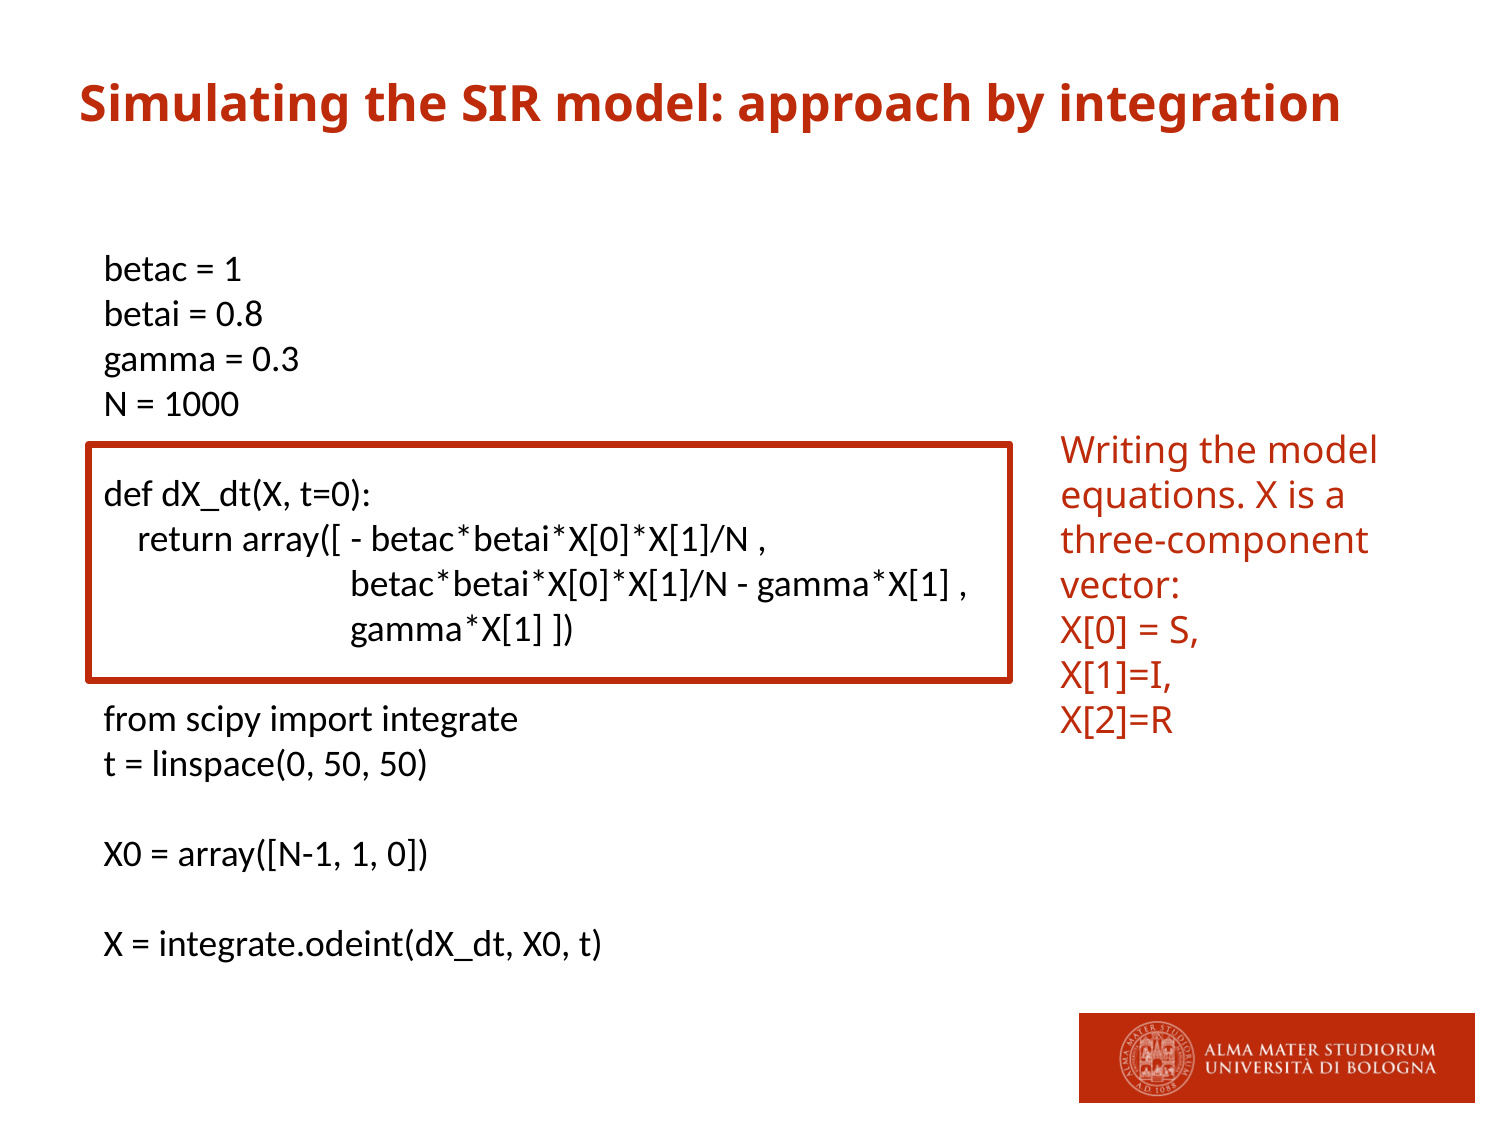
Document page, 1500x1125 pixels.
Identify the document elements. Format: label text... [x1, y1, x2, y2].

text_box Writing the model equations. X is a three-component vector: X[0] = S, X[1]=I, X[2]=R [1045, 418, 1447, 797]
text_box betac = 1 betai = 0.8 gamma = 0.3 N = 1000 def dX_dt(X, t=0): return array([ - betac*betai*X[0]*X[1]/N , betac*betai*X[0]*X[1]/N - gamma*X[1] , gamma*X[1] ]) from scipy import integrate t = linspace(0, 50, 50) X0 = array([N-1, 1, 0]) X = integrate.odeint(dX_dt, X0, t) [89, 684, 1010, 972]
text_box betac = 1 betai = 0.8 gamma = 0.3 N = 1000 def dX_dt(X, t=0): return array([ - betac*betai*X[0]*X[1]/N , betac*betai*X[0]*X[1]/N - gamma*X[1] , gamma*X[1] ]) from scipy import integrate t = linspace(0, 50, 50) X0 = array([N-1, 1, 0]) X = integrate.odeint(dX_dt, X0, t) [89, 236, 1010, 441]
list Simulating the SIR model: approach by integration [64, 78, 1447, 185]
text_box betac = 1 betai = 0.8 gamma = 0.3 N = 1000 def dX_dt(X, t=0): return array([ - betac*betai*X[0]*X[1]/N , betac*betai*X[0]*X[1]/N - gamma*X[1] , gamma*X[1] ]) from scipy import integrate t = linspace(0, 50, 50) X0 = array([N-1, 1, 0]) X = integrate.odeint(dX_dt, X0, t) [92, 448, 1007, 677]
